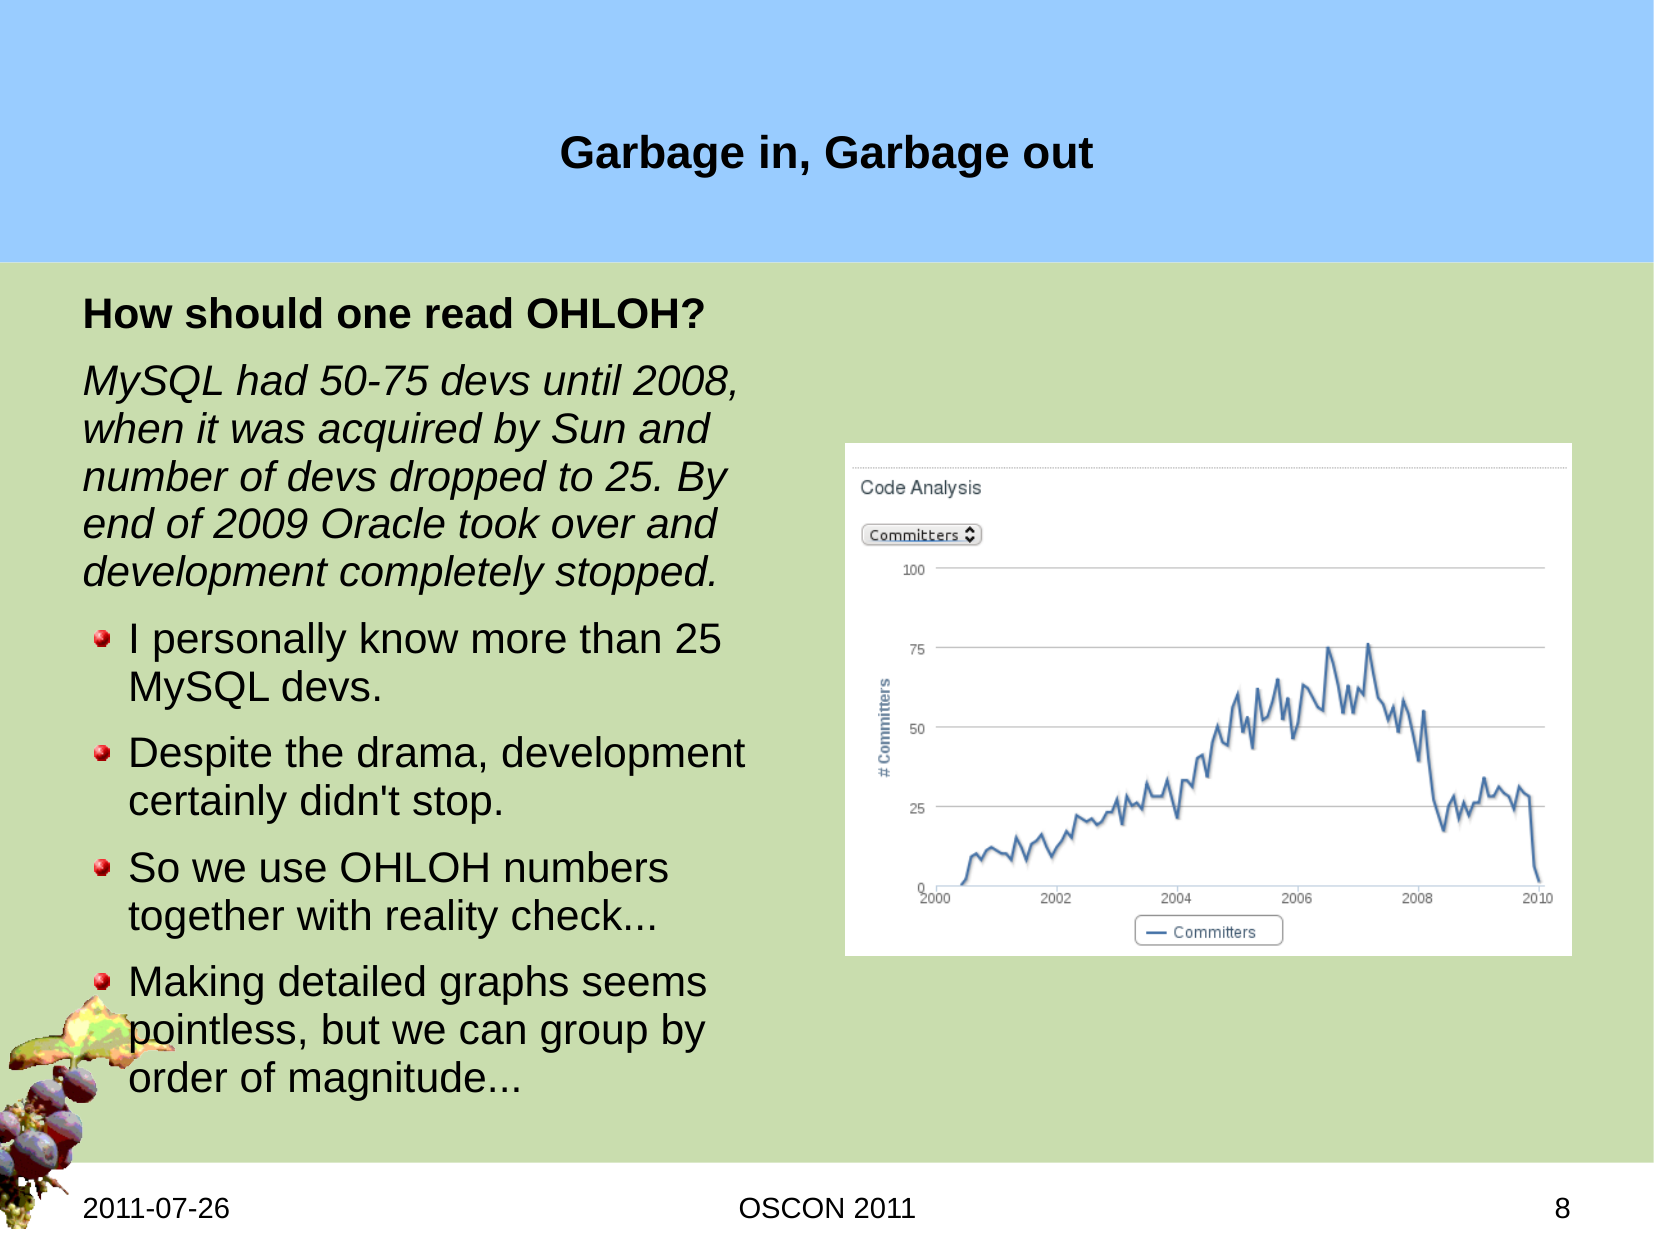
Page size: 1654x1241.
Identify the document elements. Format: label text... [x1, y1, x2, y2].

picture [0, 990, 188, 1229]
title Garbage in, Garbage out [82, 49, 1571, 257]
list How should one read OHLOH? MySQL had 50-75 devs until 2008, when it was acquired by Sun and number of devs dropped to 25. By end of 2009 Oracle took over and development completely stopped. I personally know more than 25 MySQL devs. Despite the drama, development certainly didn't stop. So we use OHLOH numbers together with reality check... Making detailed graphs seems pointless, but we can group by order of magnitude... [82, 290, 809, 1109]
picture [845, 443, 1572, 956]
